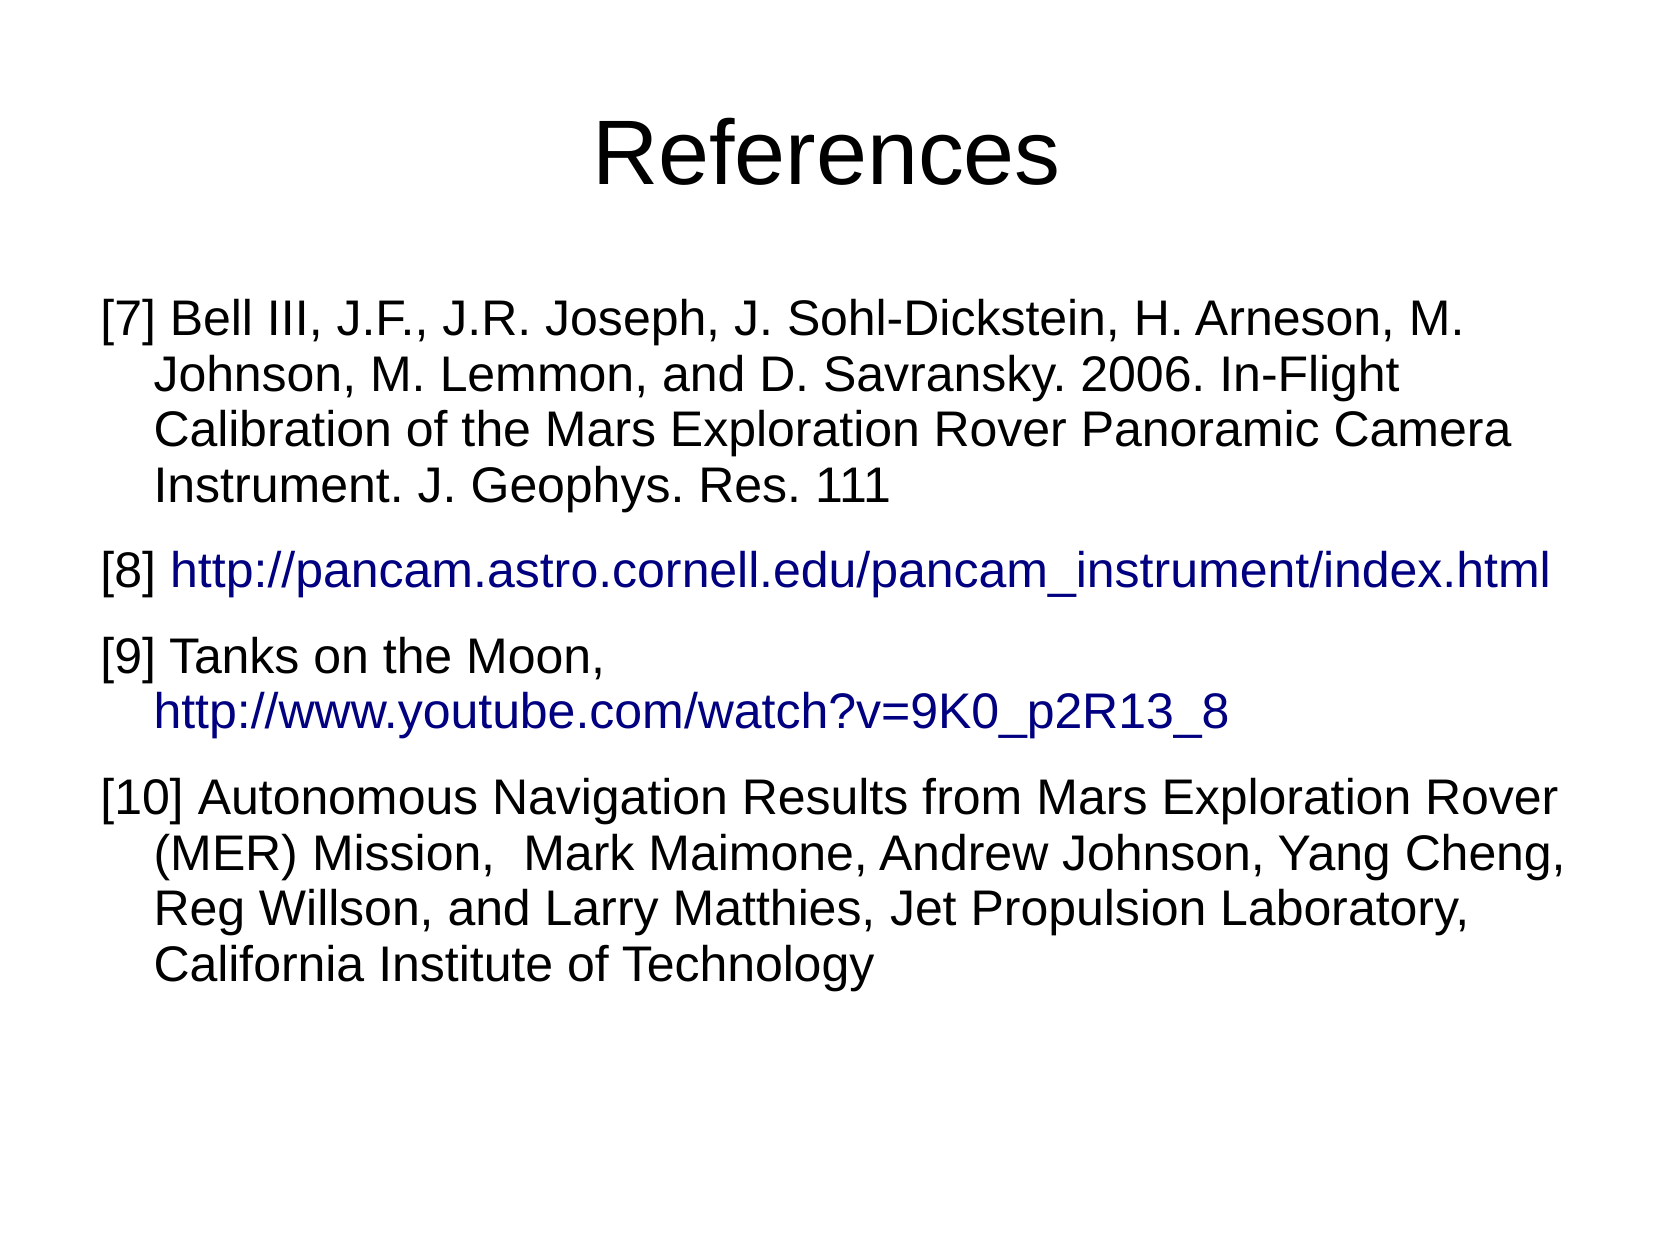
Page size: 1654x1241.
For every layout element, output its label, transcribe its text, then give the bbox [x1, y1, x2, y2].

title References [82, 56, 1571, 250]
list [7] Bell III, J.F., J.R. Joseph, J. Sohl-Dickstein, H. Arneson, M. Johnson, M. Lemmon, and D. Savransky. 2006. In-Flight Calibration of the Mars Exploration Rover Panoramic Camera Instrument. J. Geophys. Res. 111 [8] http://pancam.astro.cornell.edu/pancam_instrument/index.html [9] Tanks on the Moon, http://www.youtube.com/watch?v=9K0_p2R13_8 [10] Autonomous Navigation Results from Mars Exploration Rover (MER) Mission, Mark Maimone, Andrew Johnson, Yang Cheng, Reg Willson, and Larry Matthies, Jet Propulsion Laboratory, California Institute of Technology [82, 290, 1571, 1153]
